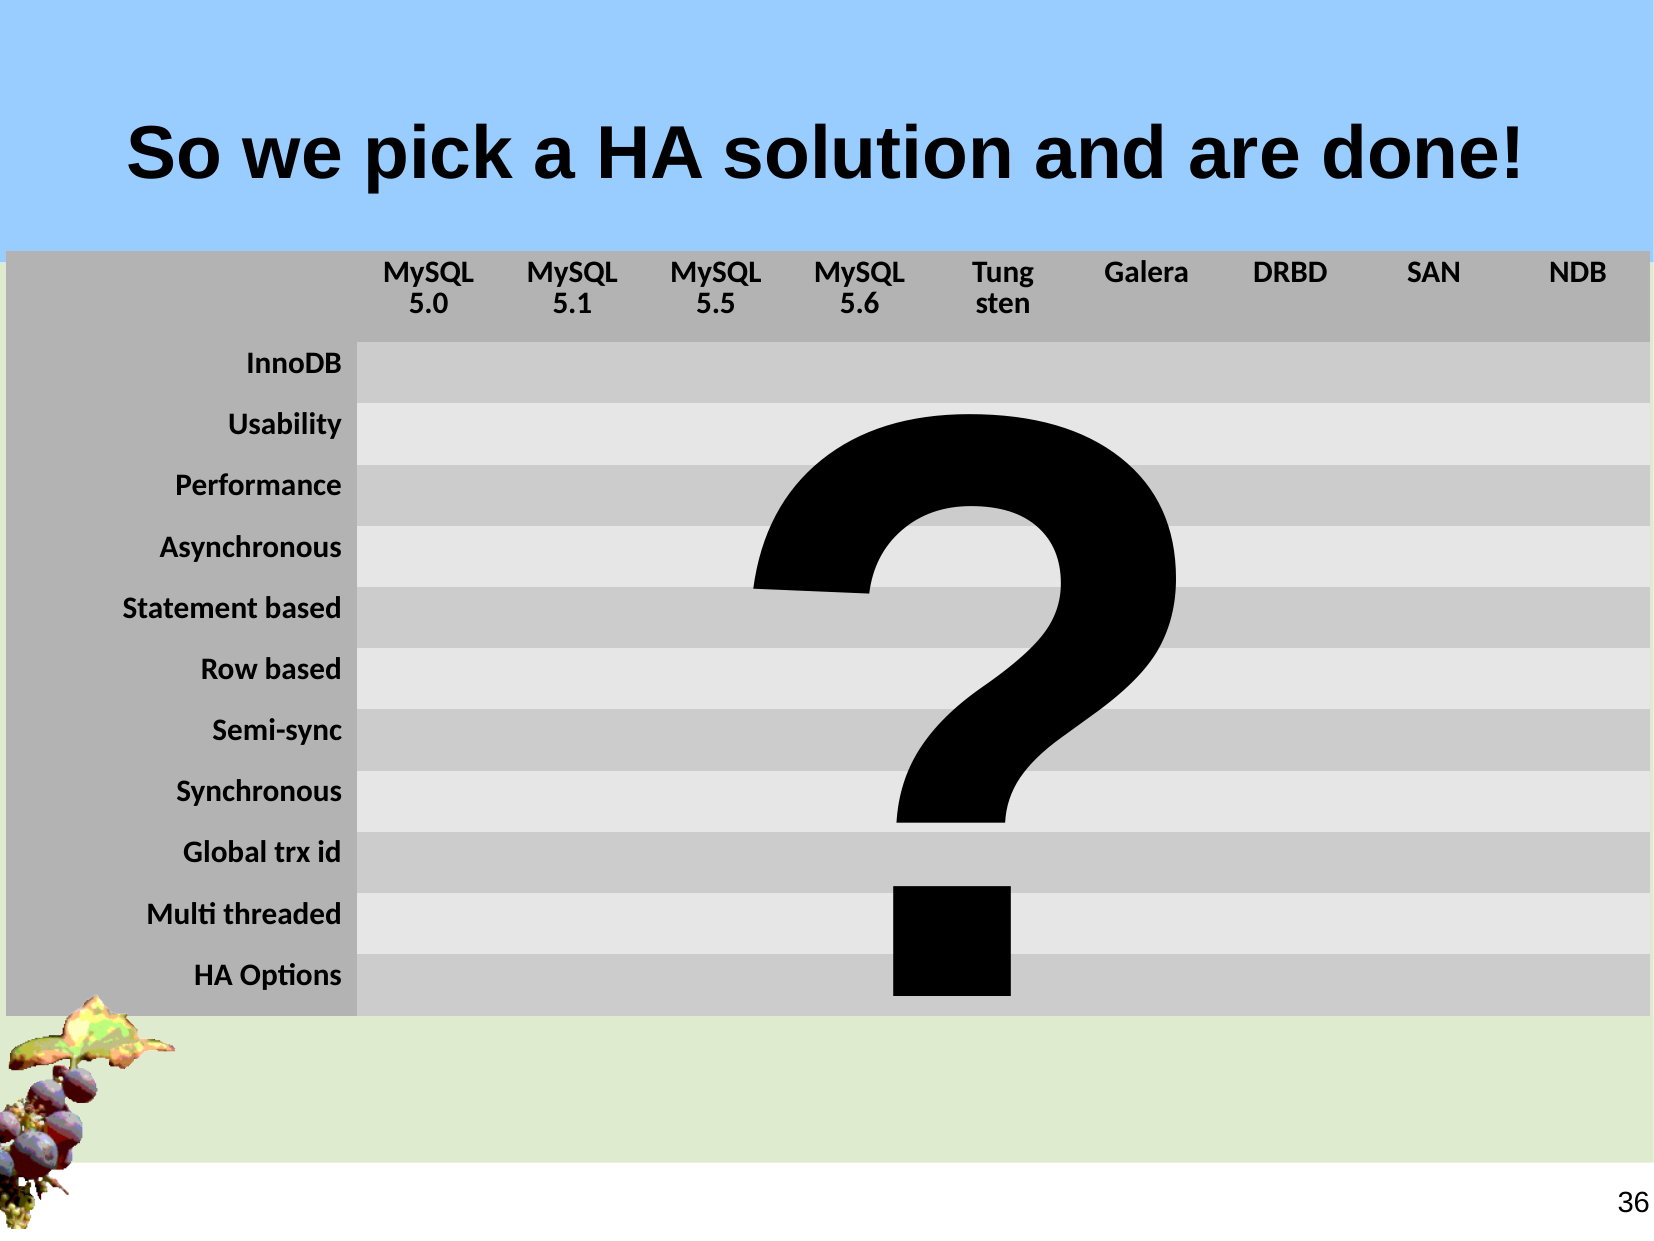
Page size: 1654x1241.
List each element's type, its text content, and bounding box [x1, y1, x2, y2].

table_cell [1240, 709, 1362, 771]
table_cell [644, 587, 701, 648]
table_cell [644, 954, 701, 1016]
table_cell [644, 465, 701, 526]
table_cell [500, 587, 644, 648]
table_header [6, 251, 357, 342]
table_cell [644, 526, 701, 587]
table_cell [1506, 587, 1650, 648]
table_cell [1240, 403, 1362, 465]
table_header MySQL 5.1 [500, 251, 644, 342]
text_box ? [701, 234, 1240, 1181]
table_cell [1362, 893, 1506, 954]
table_cell [1506, 342, 1650, 403]
table_cell [500, 465, 644, 526]
table_cell [500, 771, 644, 832]
table_cell [1240, 771, 1362, 832]
table_cell [357, 893, 500, 954]
table_cell [644, 342, 701, 403]
table_header MySQL 5.5 [644, 251, 701, 342]
table_cell [357, 954, 500, 1016]
table_cell [1362, 342, 1506, 403]
table_cell [500, 954, 644, 1016]
table_cell [1362, 954, 1506, 1016]
table_cell [357, 709, 500, 771]
table_cell [1240, 648, 1362, 709]
table_cell [1362, 771, 1506, 832]
table_cell [500, 342, 644, 403]
table_cell [644, 771, 701, 832]
table_cell [500, 709, 644, 771]
table_cell [1506, 403, 1650, 465]
title So we pick a HA solution and are done! [82, 49, 1571, 251]
table_cell [1506, 709, 1650, 771]
table_cell [644, 893, 701, 954]
table_cell [1362, 648, 1506, 709]
table_cell [357, 526, 500, 587]
table_cell Synchronous [6, 771, 357, 832]
table_cell [357, 771, 500, 832]
table_header MySQL 5.0 [357, 251, 500, 342]
table_cell Asynchronous [6, 526, 357, 587]
table_cell [1506, 526, 1650, 587]
table_cell [1362, 403, 1506, 465]
table_cell [1506, 771, 1650, 832]
table_cell Usability [6, 403, 357, 465]
table_cell Row based [6, 648, 357, 709]
table_cell [357, 648, 500, 709]
table_cell [644, 403, 701, 465]
table_cell [644, 648, 701, 709]
table_cell Semi-sync [6, 709, 357, 771]
table_cell Multi threaded [6, 893, 357, 954]
table_cell [357, 587, 500, 648]
table_cell [1362, 587, 1506, 648]
table_cell [1362, 709, 1506, 771]
table_cell [500, 403, 644, 465]
table_cell [500, 526, 644, 587]
table_cell Statement based [6, 587, 357, 648]
table_cell [357, 342, 500, 403]
table_cell [1240, 893, 1362, 954]
table_cell [1240, 587, 1362, 648]
table_cell [357, 403, 500, 465]
table_cell [1506, 954, 1650, 1016]
table_header NDB [1506, 251, 1650, 342]
table_cell [1362, 832, 1506, 893]
table_cell [1240, 832, 1362, 893]
table_cell [357, 832, 500, 893]
table_cell HA Options [6, 954, 357, 1016]
table_cell [500, 893, 644, 954]
table_cell [1506, 648, 1650, 709]
table_cell [500, 648, 644, 709]
table_cell [1506, 465, 1650, 526]
table_header DRBD [1240, 251, 1362, 342]
table_cell [1240, 465, 1362, 526]
picture [0, 990, 188, 1229]
table_cell [1506, 893, 1650, 954]
table_cell [644, 832, 701, 893]
table_cell Global trx id [6, 832, 357, 893]
table_cell [357, 465, 500, 526]
table_cell [1240, 526, 1362, 587]
table_cell InnoDB [6, 342, 357, 403]
table_cell [500, 832, 644, 893]
table_cell [1362, 526, 1506, 587]
table_cell [1240, 342, 1362, 403]
table_cell [644, 709, 701, 771]
table_header SAN [1362, 251, 1506, 342]
table_cell [1240, 954, 1362, 1016]
table_cell [1362, 465, 1506, 526]
table_cell [1506, 832, 1650, 893]
table_cell Performance [6, 465, 357, 526]
